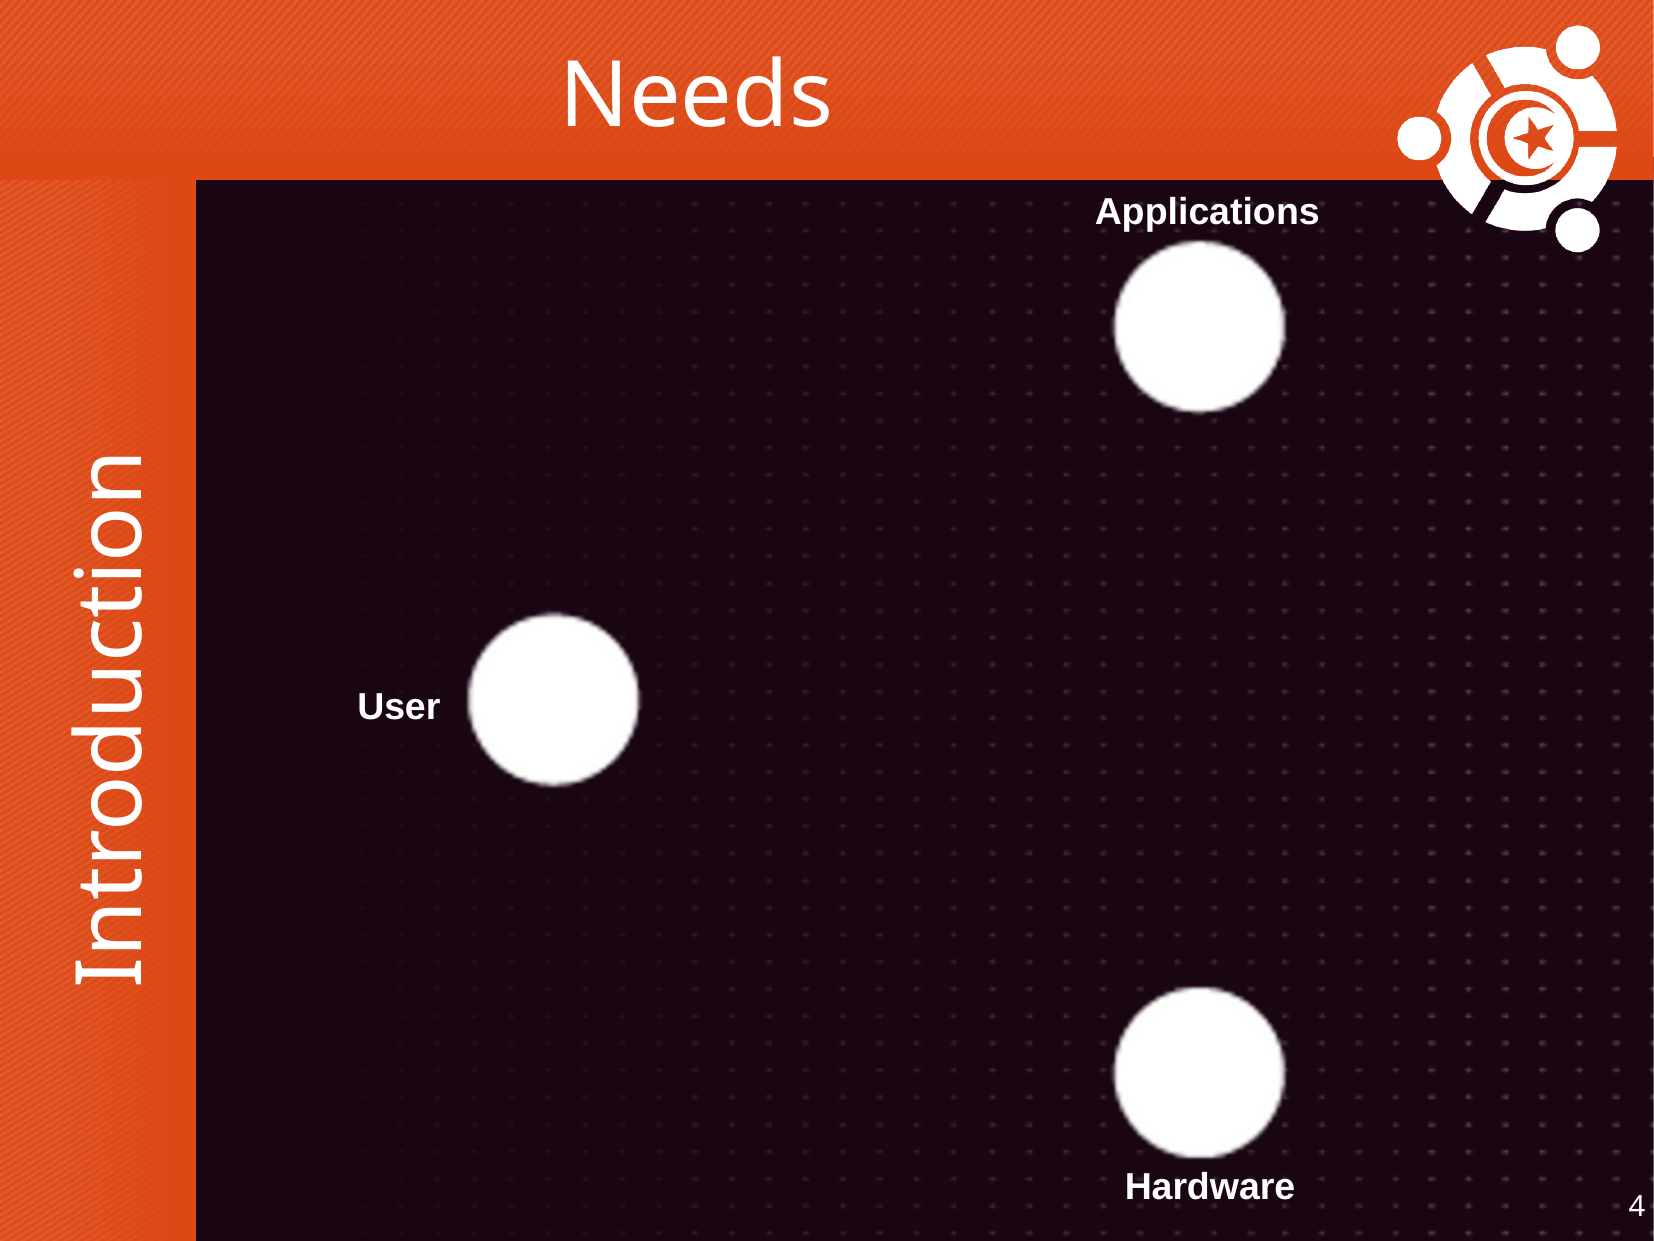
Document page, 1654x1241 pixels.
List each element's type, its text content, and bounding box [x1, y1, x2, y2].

title Needs [0, 2, 1394, 181]
title Introduction [17, 210, 196, 1229]
picture [0, 0, 1654, 1241]
text_box Hardware [1110, 1158, 1312, 1216]
text_box User [342, 678, 456, 736]
text_box Applications [1080, 183, 1334, 241]
